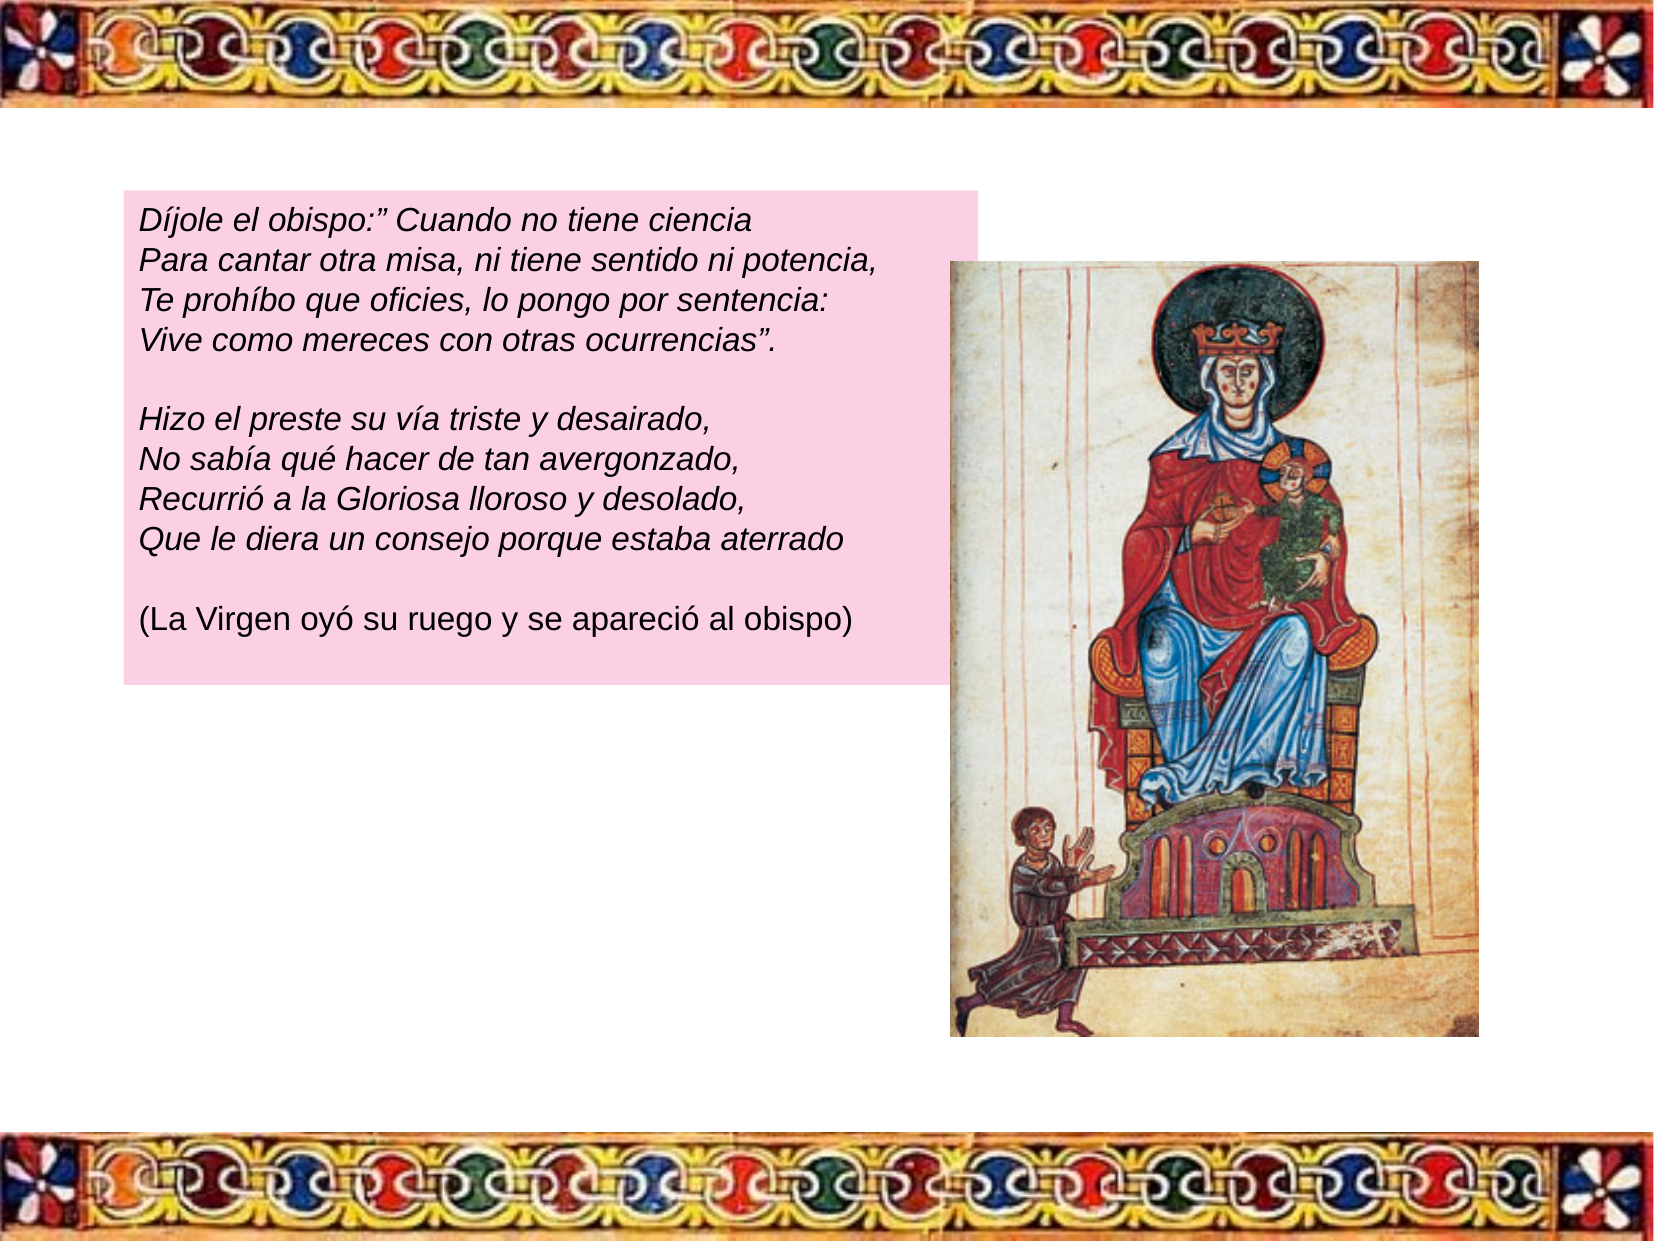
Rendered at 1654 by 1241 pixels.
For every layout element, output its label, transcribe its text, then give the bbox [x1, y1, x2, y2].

picture [0, 0, 1654, 108]
picture [0, 1132, 1654, 1241]
picture [950, 261, 1479, 1037]
text_box Díjole el obispo:” Cuando no tiene ciencia Para cantar otra misa, ni tiene sentido ni potencia, Te prohíbo que oficies, lo pongo por sentencia: Vive como mereces con otras ocurrencias”. Hizo el preste su vía triste y desairado, No sabía qué hacer de tan avergonzado, Recurrió a la Gloriosa lloroso y desolado, Que le diera un consejo porque estaba aterrado (La Virgen oyó su ruego y se apareció al obispo) [123, 190, 979, 685]
